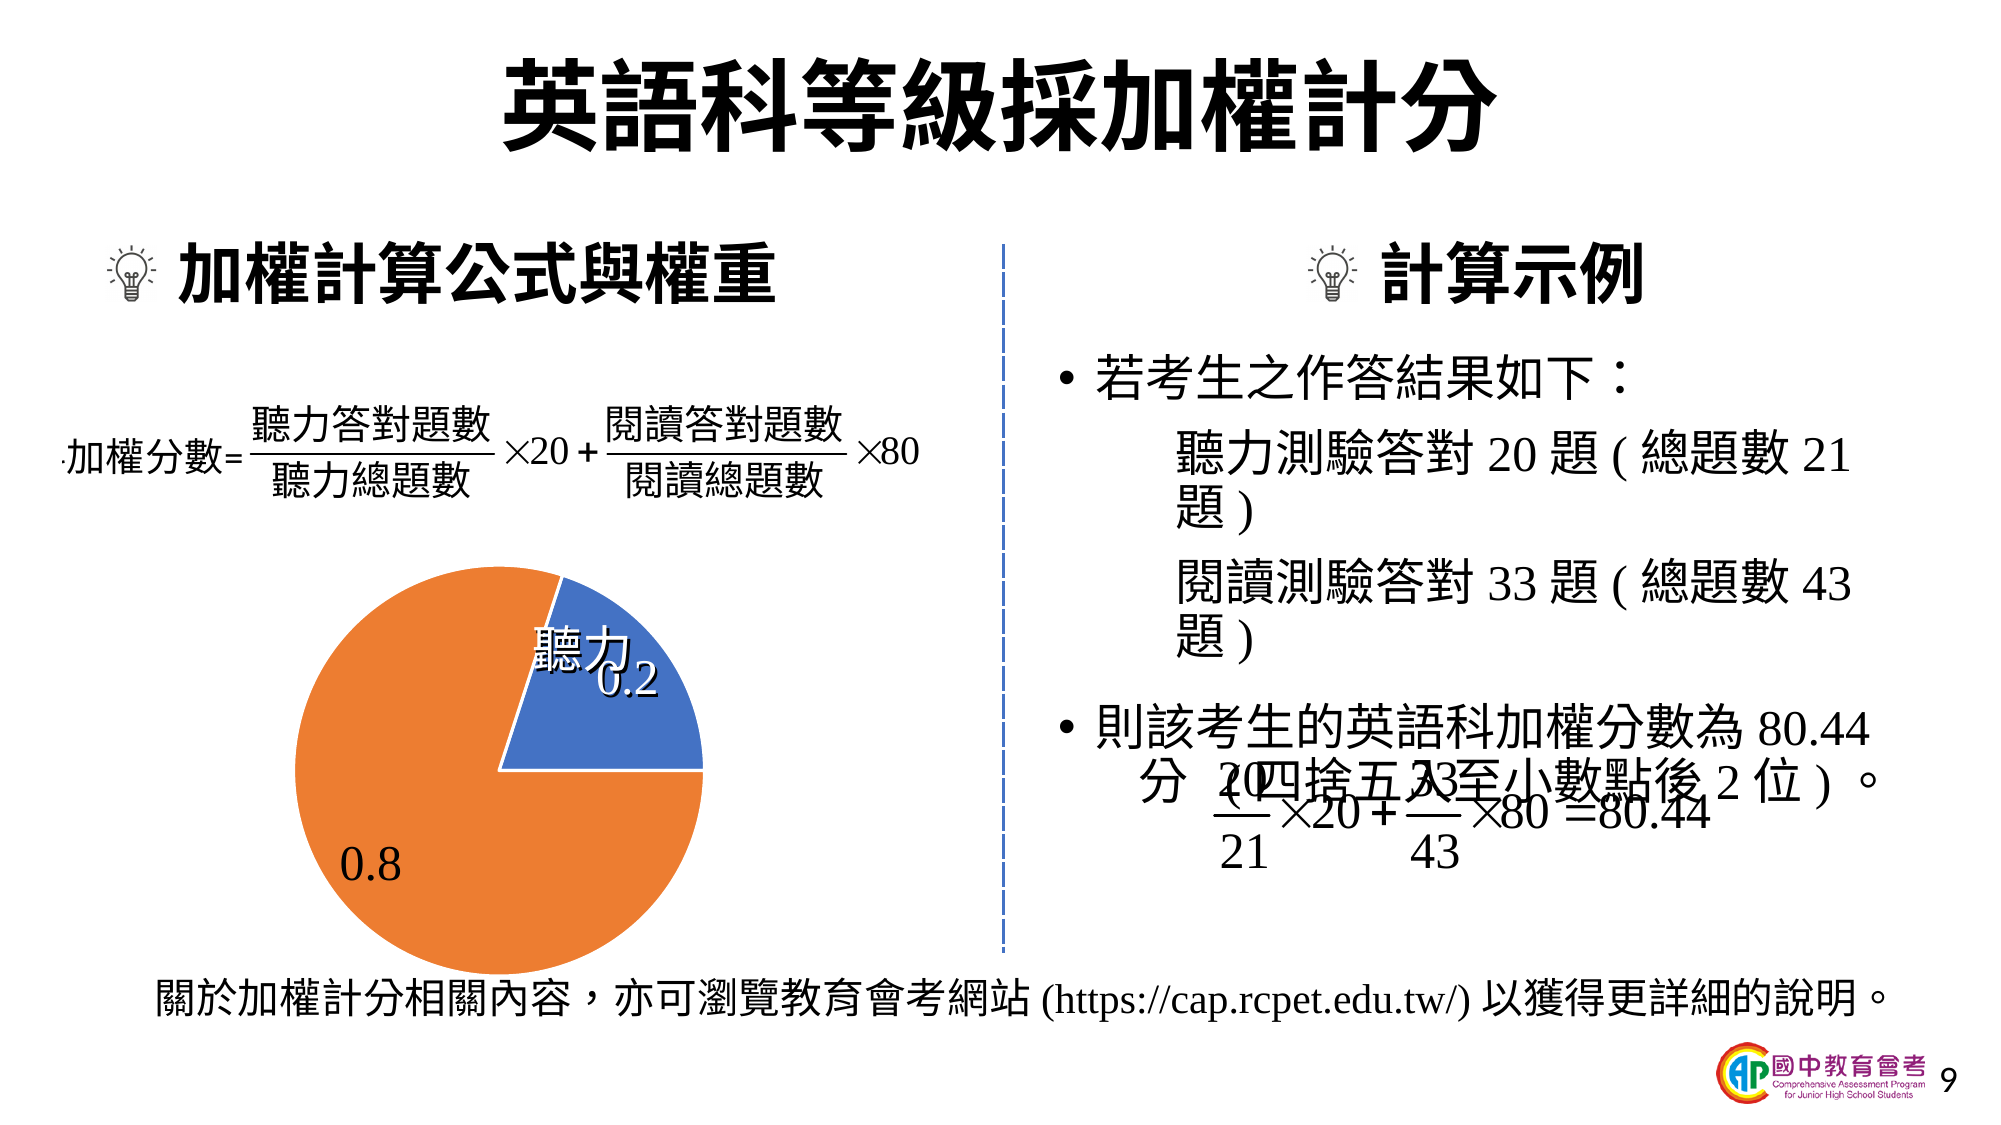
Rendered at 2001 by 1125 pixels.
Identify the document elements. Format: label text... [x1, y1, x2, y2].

list 若考生之作答結果如下： 聽力測驗答對20題(總題數21題) 閱讀測驗答對33題(總題數43題) 則該考生的英語科加權分數為80.44分 (四捨五入至小數點後2位)。 [1043, 346, 1941, 995]
text_box [1923, 1047, 2000, 1108]
text_box 關於加權計分相關內容，亦可瀏覽教育會考網站(https://cap.rcpet.edu.tw/)以獲得更詳細的說明。 [139, 964, 1914, 1029]
list 加權計算公式與權重 [0, 233, 884, 339]
picture [62, 380, 937, 531]
chart [1205, 747, 1718, 880]
list 計算示例 [952, 233, 2000, 339]
chart [149, 535, 900, 964]
title 英語科等級採加權計分 [137, 2, 1863, 220]
